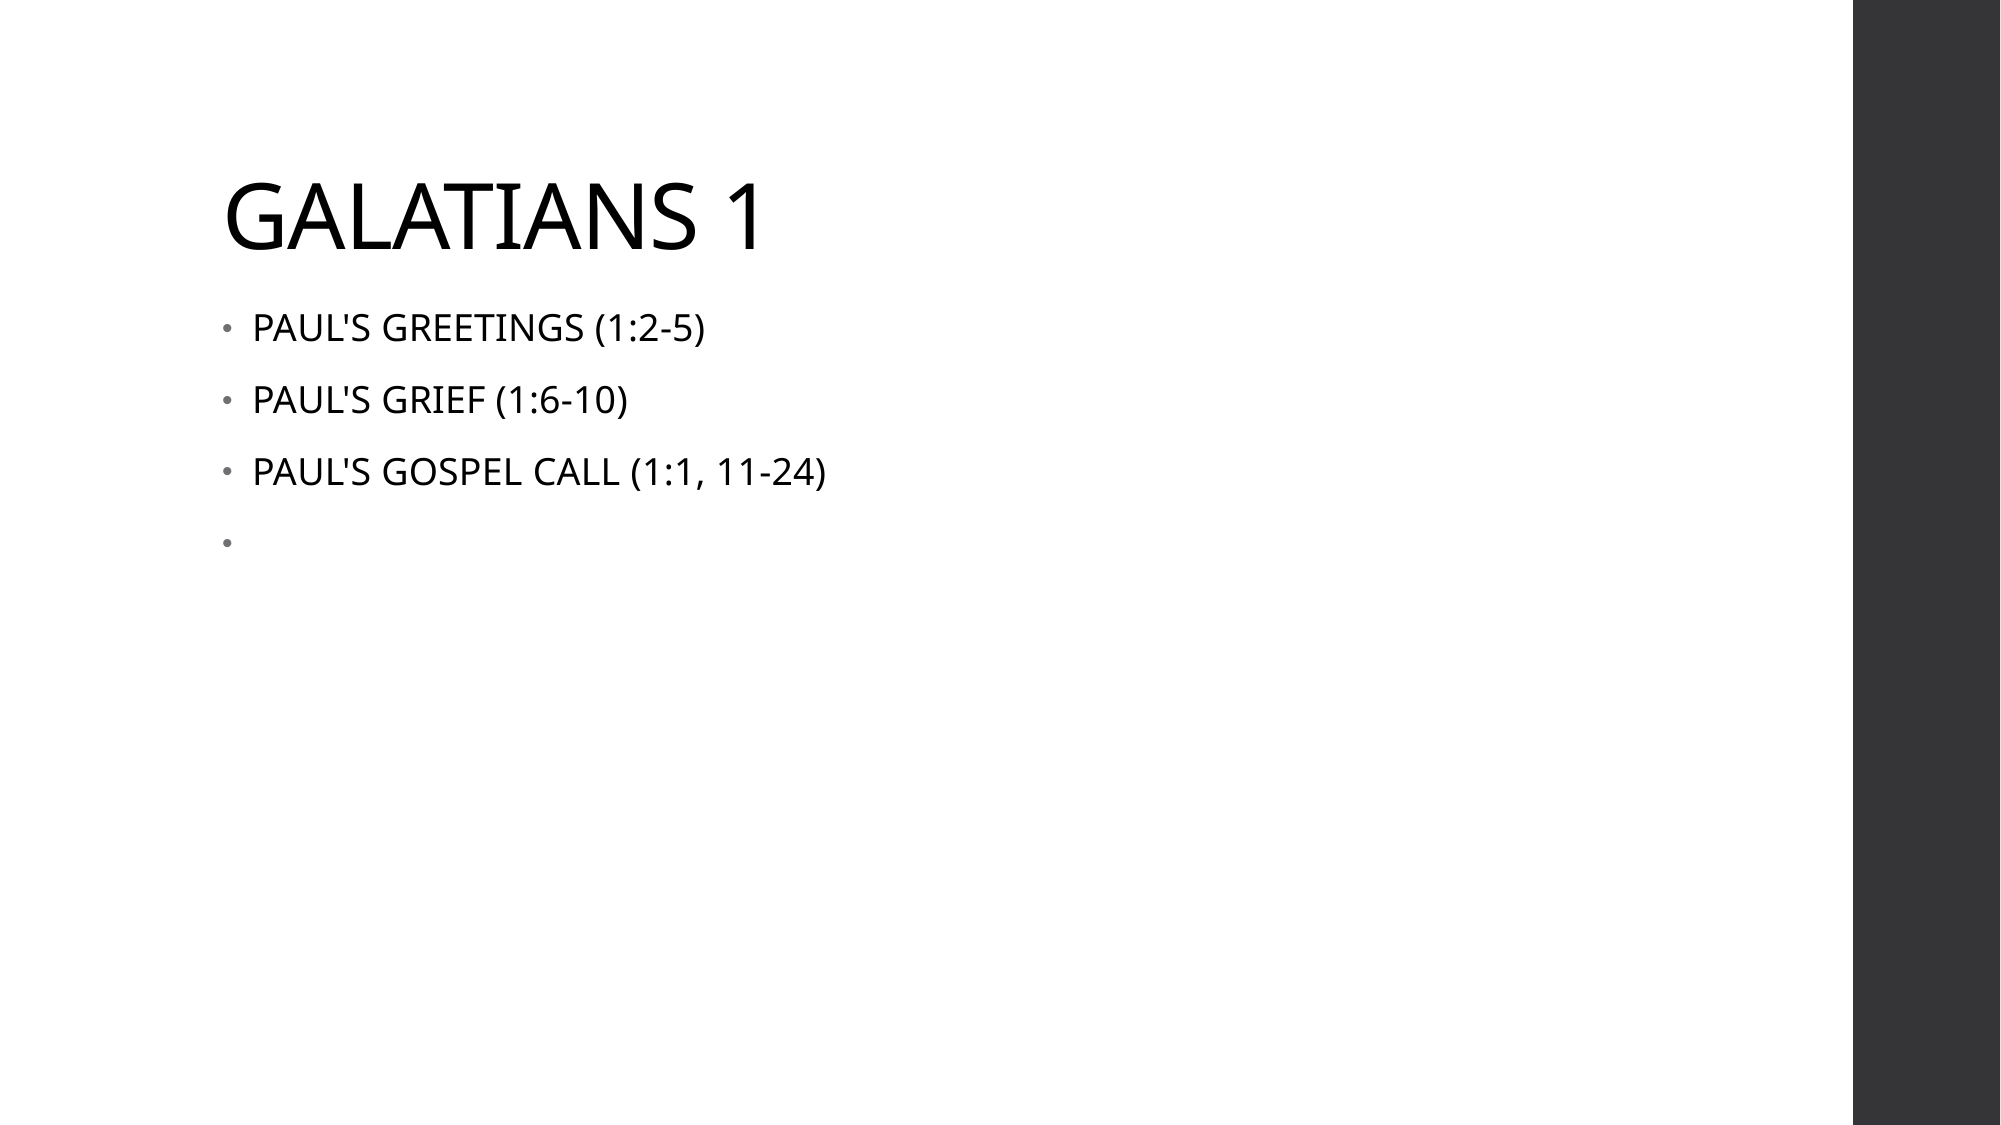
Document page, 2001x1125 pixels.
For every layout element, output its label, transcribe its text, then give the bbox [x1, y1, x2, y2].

list PAUL'S GREETINGS (1:2-5) PAUL'S GRIEF (1:6-10) PAUL'S GOSPEL CALL (1:1, 11-24) [206, 299, 1617, 1014]
title GALATIANS 1 [206, 60, 1797, 278]
